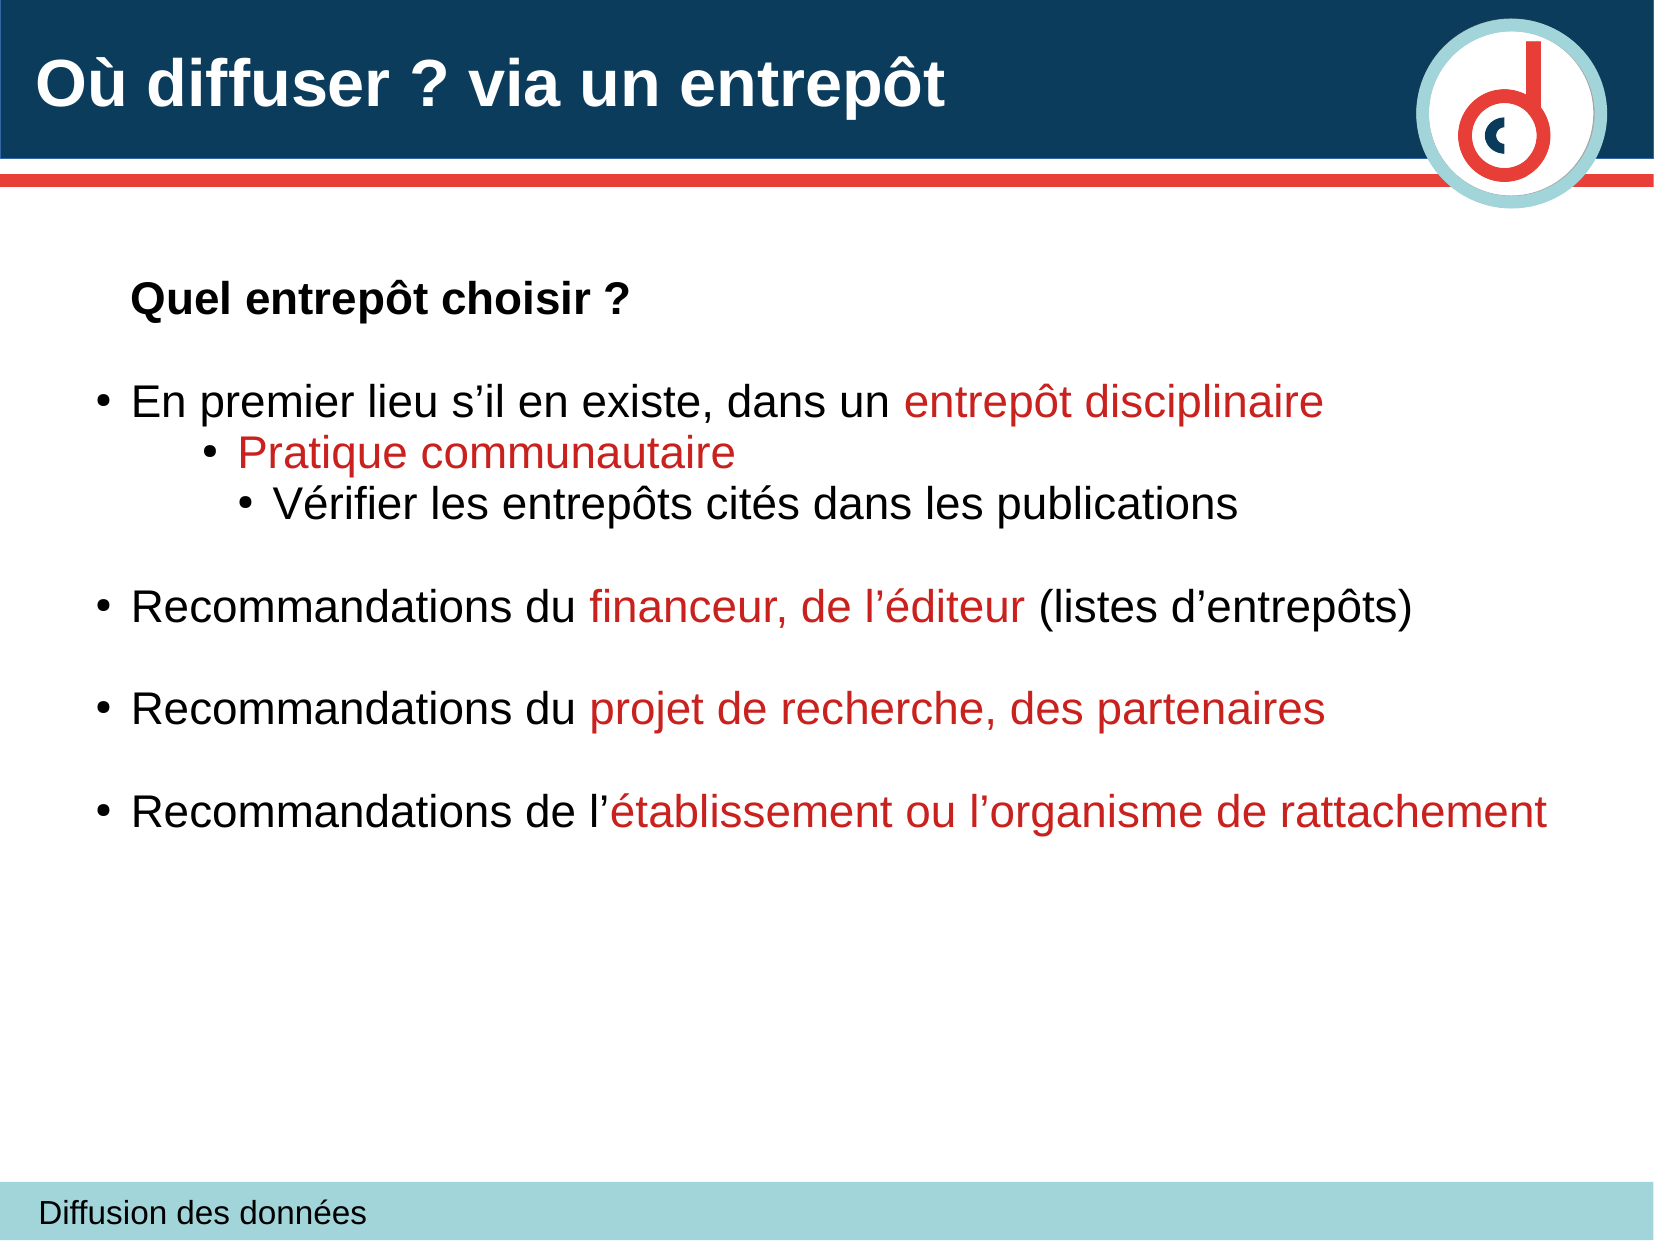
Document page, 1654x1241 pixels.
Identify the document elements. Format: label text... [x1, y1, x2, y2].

text_box Diffusion des données [23, 1187, 621, 1241]
title Où diffuser ? via un entrepôt [35, 11, 1430, 159]
text_box Quel entrepôt choisir ? En premier lieu s’il en existe, dans un entrepôt disciplinaire Pratique communautaire Vérifier les entrepôts cités dans les publications Recommandations du financeur, de l’éditeur (listes d’entrepôts) Recommandations du projet de recherche, des partenaires Recommandations de l’établissement ou l’organisme de rattachement [80, 265, 1571, 1123]
